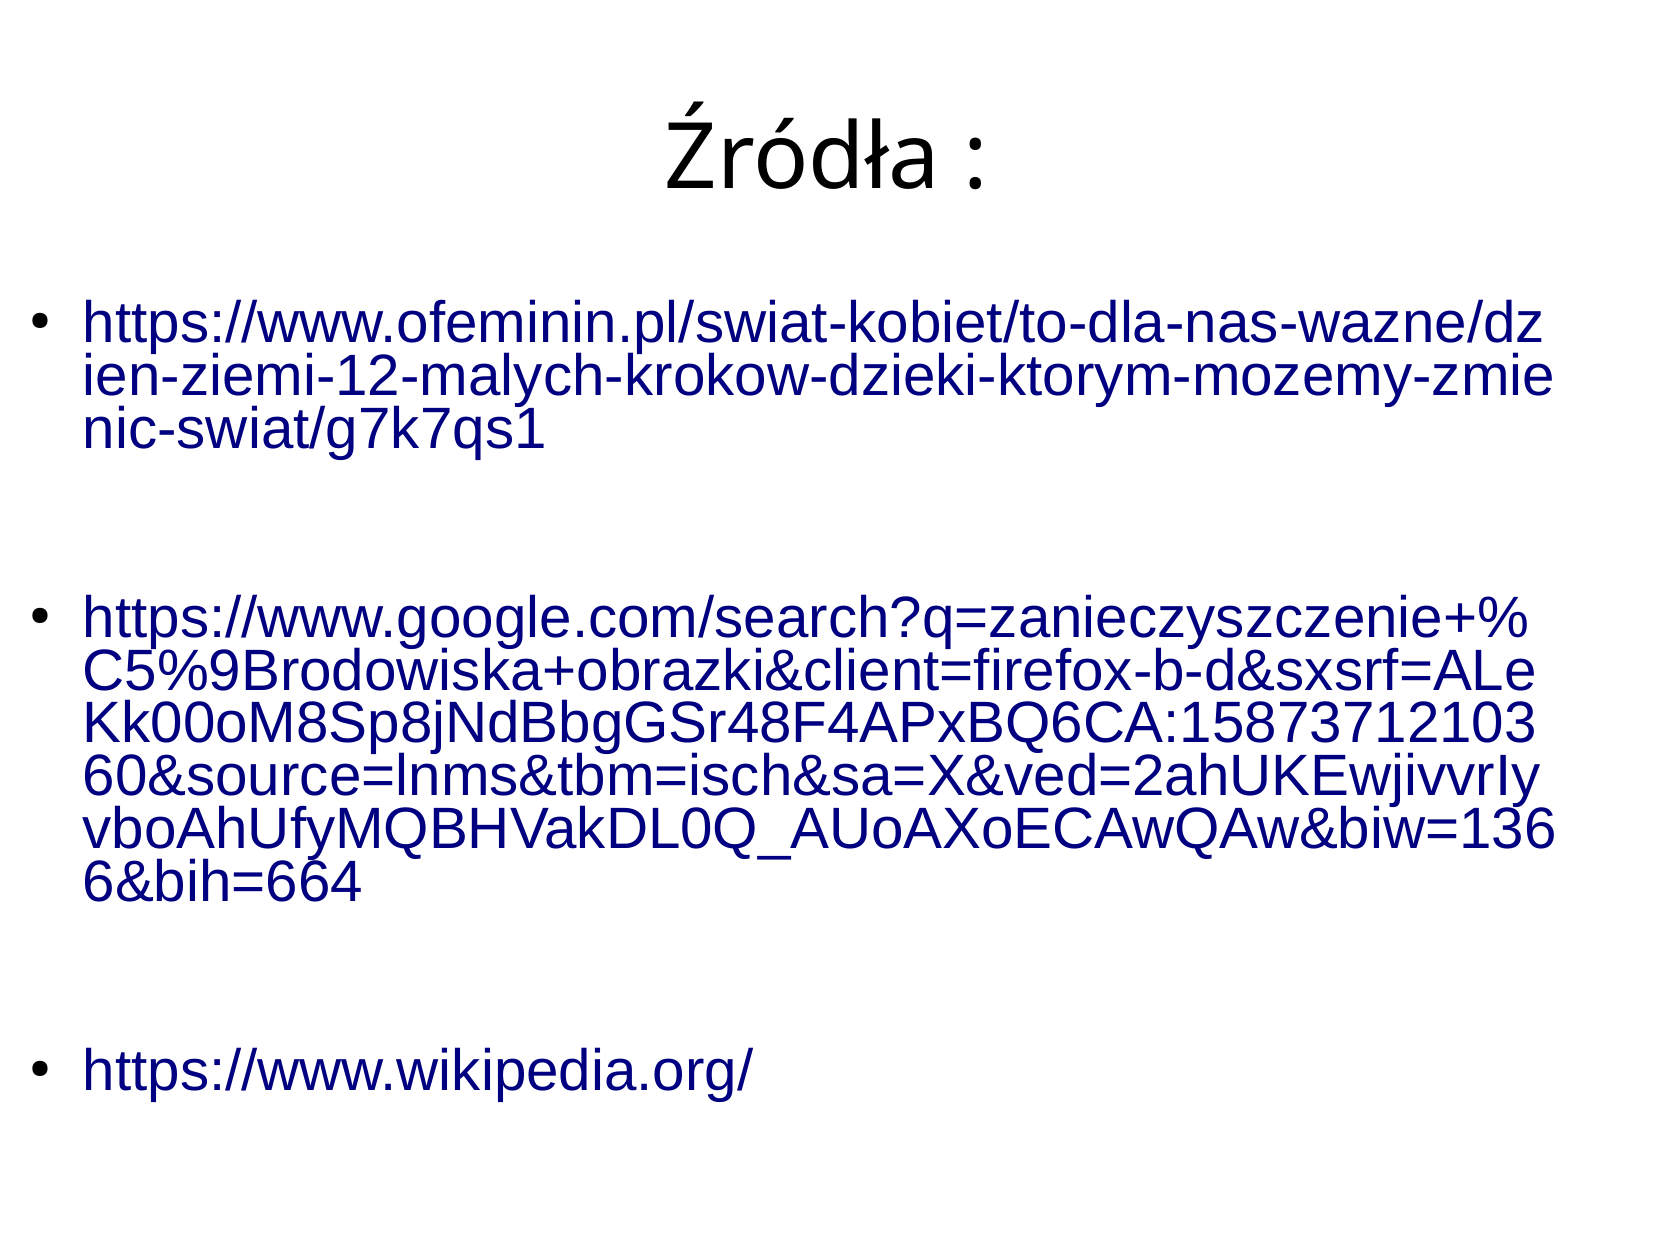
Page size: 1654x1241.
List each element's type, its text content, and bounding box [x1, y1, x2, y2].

list https://www.ofeminin.pl/swiat-kobiet/to-dla-nas-wazne/dzien-ziemi-12-malych-krokow-dzieki-ktorym-mozemy-zmienic-swiat/g7k7qs1 https://www.google.com/search?q=zanieczyszczenie+%C5%9Brodowiska+obrazki&client=firefox-b-d&sxsrf=ALeKk00oM8Sp8jNdBbgGSr48F4APxBQ6CA:1587371210360&source=lnms&tbm=isch&sa=X&ved=2ahUKEwjivvrIyvboAhUfyMQBHVakDL0Q_AUoAXoECAwQAw&biw=1366&bih=664 https://www.wikipedia.org/ [11, 290, 1560, 1193]
title Źródła : [82, 49, 1571, 257]
